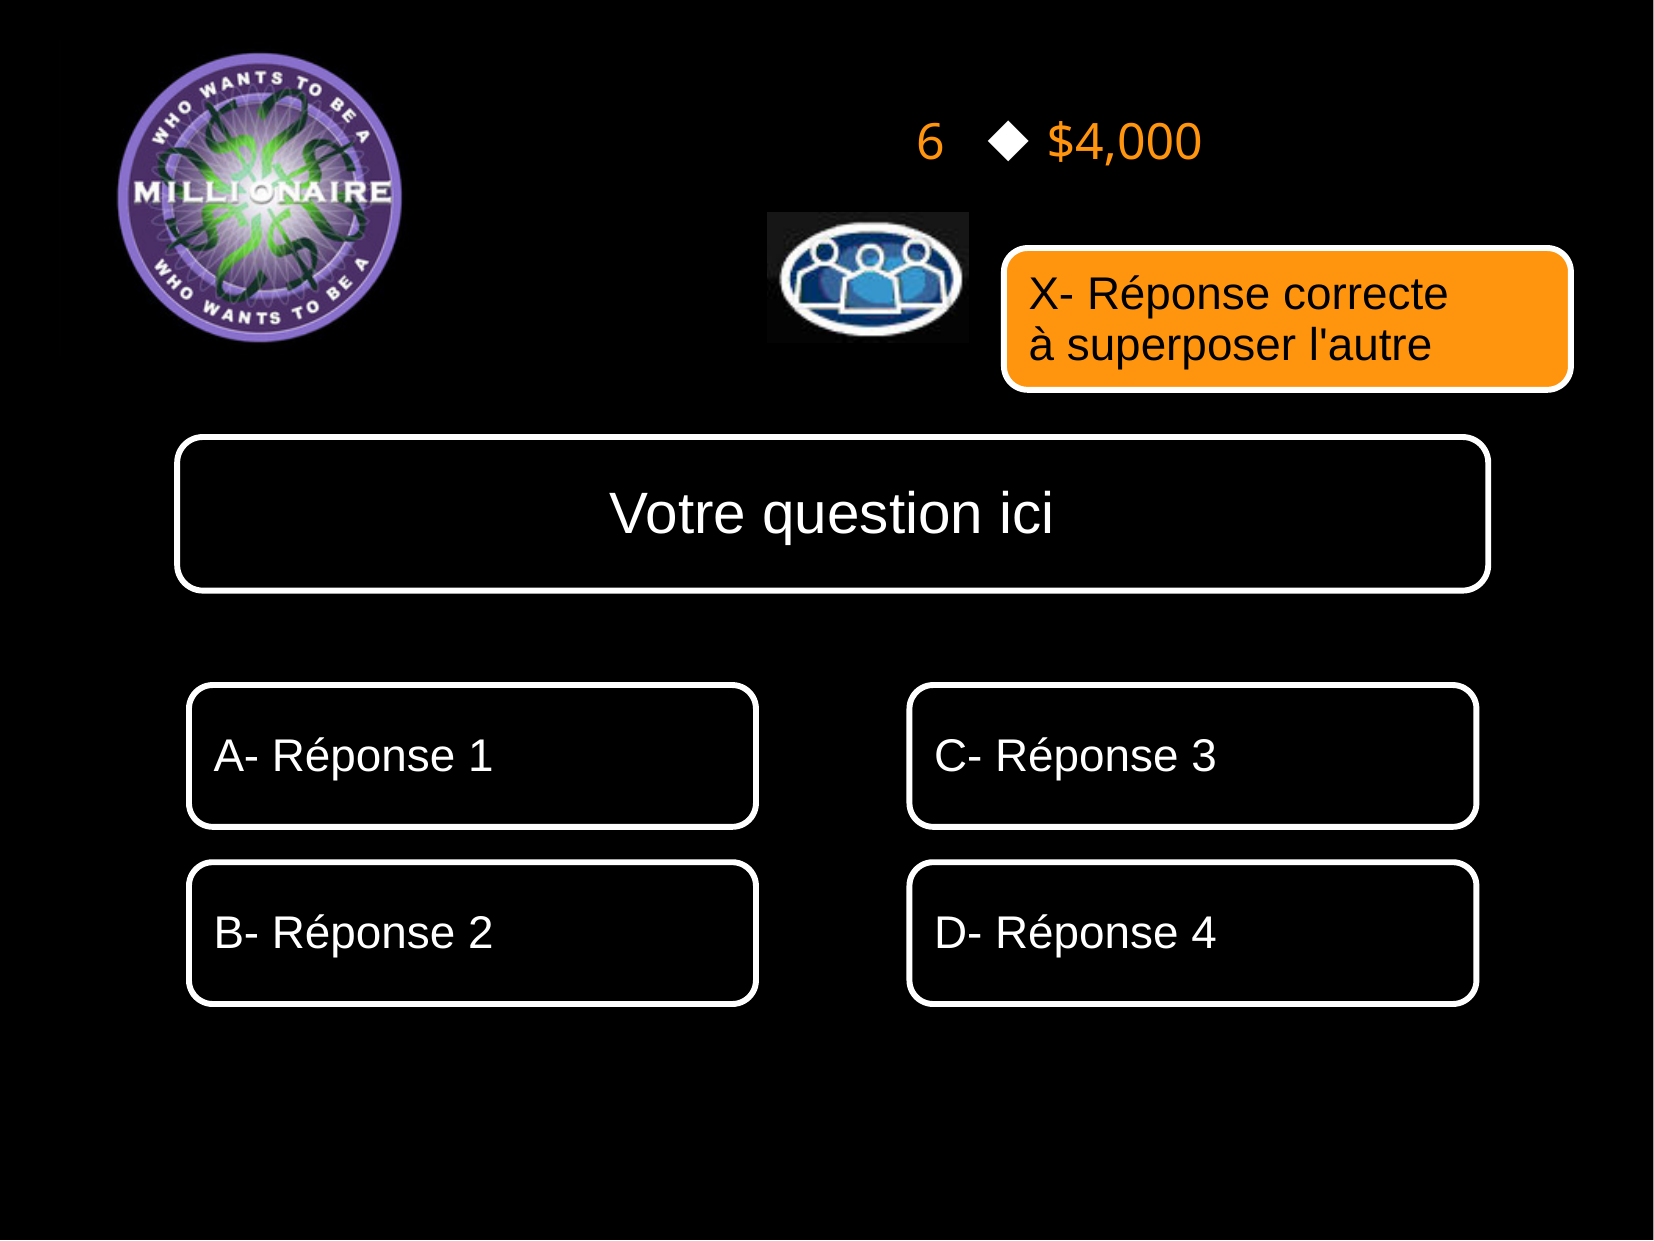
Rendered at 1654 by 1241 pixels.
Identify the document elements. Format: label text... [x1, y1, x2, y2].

text_box X- Réponse correcte à superposer l'autre [1003, 248, 1571, 390]
text_box Votre question ici [177, 437, 1489, 591]
text_box 6  $4,000 [774, 106, 1458, 257]
text_box C- Réponse 3 [909, 685, 1477, 827]
text_box A- Réponse 1 [188, 685, 756, 827]
text_box B- Réponse 2 [188, 862, 756, 1004]
picture [767, 212, 969, 343]
picture [59, 41, 477, 355]
text_box D- Réponse 4 [909, 862, 1477, 1004]
